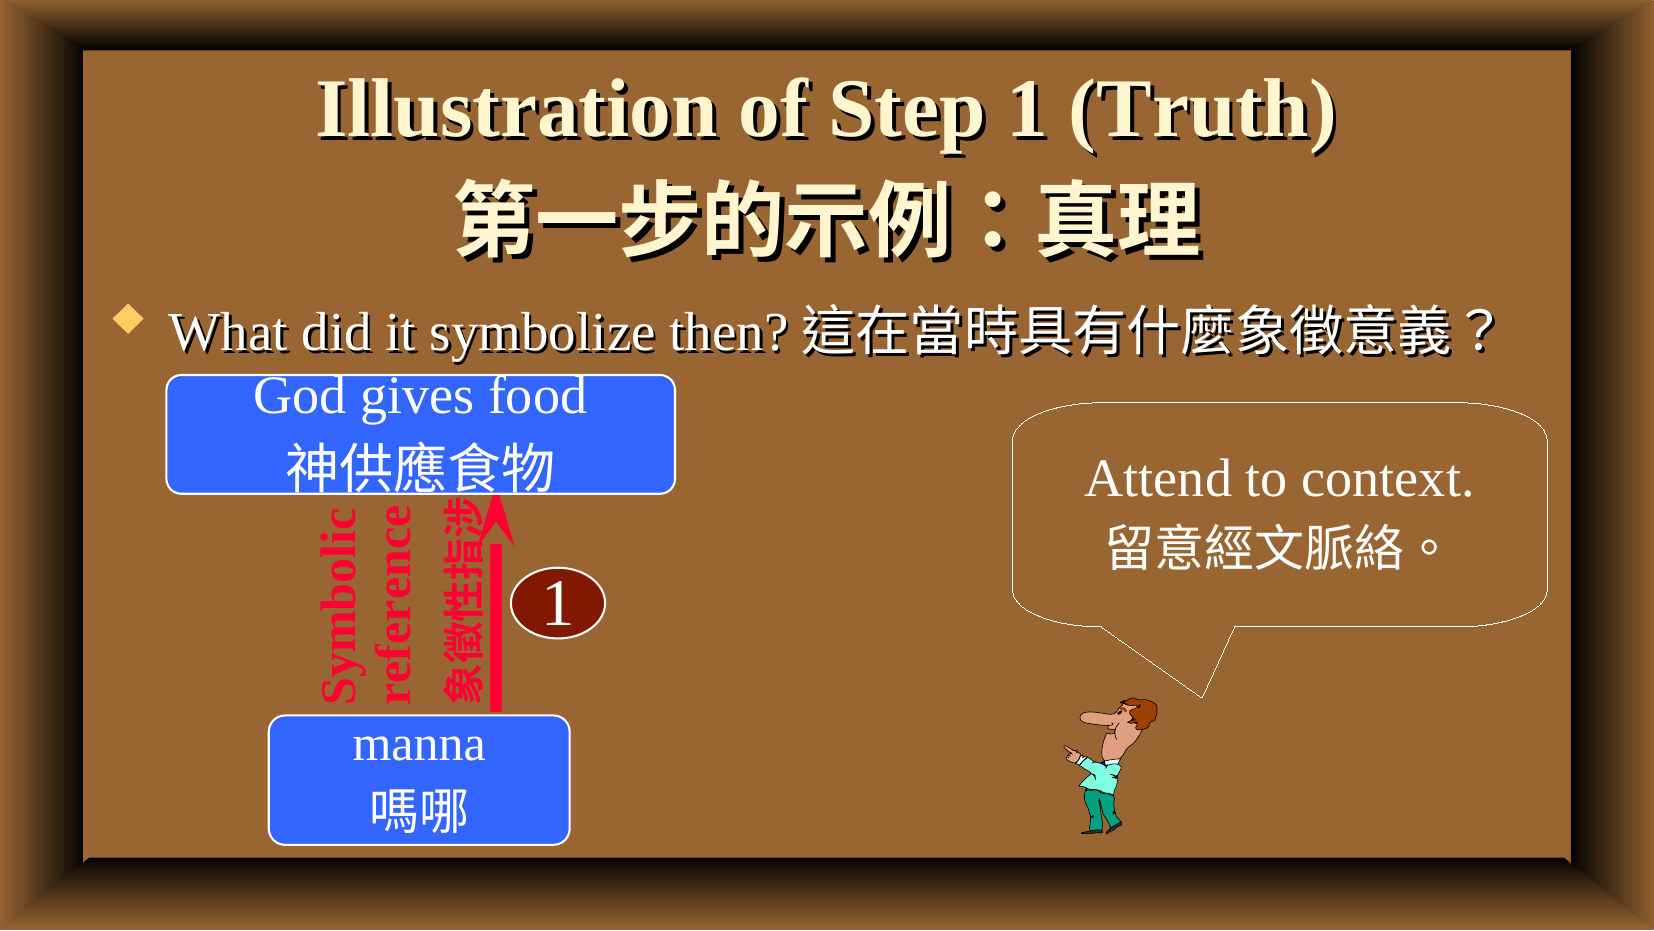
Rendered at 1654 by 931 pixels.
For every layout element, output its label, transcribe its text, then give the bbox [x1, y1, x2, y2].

list What did it symbolize then?這在當時具有什麼象徵意義？ [97, 265, 1557, 504]
text_box 1 [510, 567, 606, 639]
text_box Symbolic reference 象徵性指涉 [303, 327, 502, 721]
text_box Attend to context. 留意經文脈絡。 [1012, 402, 1548, 698]
text_box God gives food 神供應食物 [166, 375, 303, 494]
title Illustration of Step 1 (Truth) 第一步的示例：真理 [124, 59, 1530, 265]
text_box God gives food 神供應食物 [502, 375, 676, 494]
chart [1062, 697, 1159, 835]
text_box manna 嗎哪 [268, 715, 570, 845]
